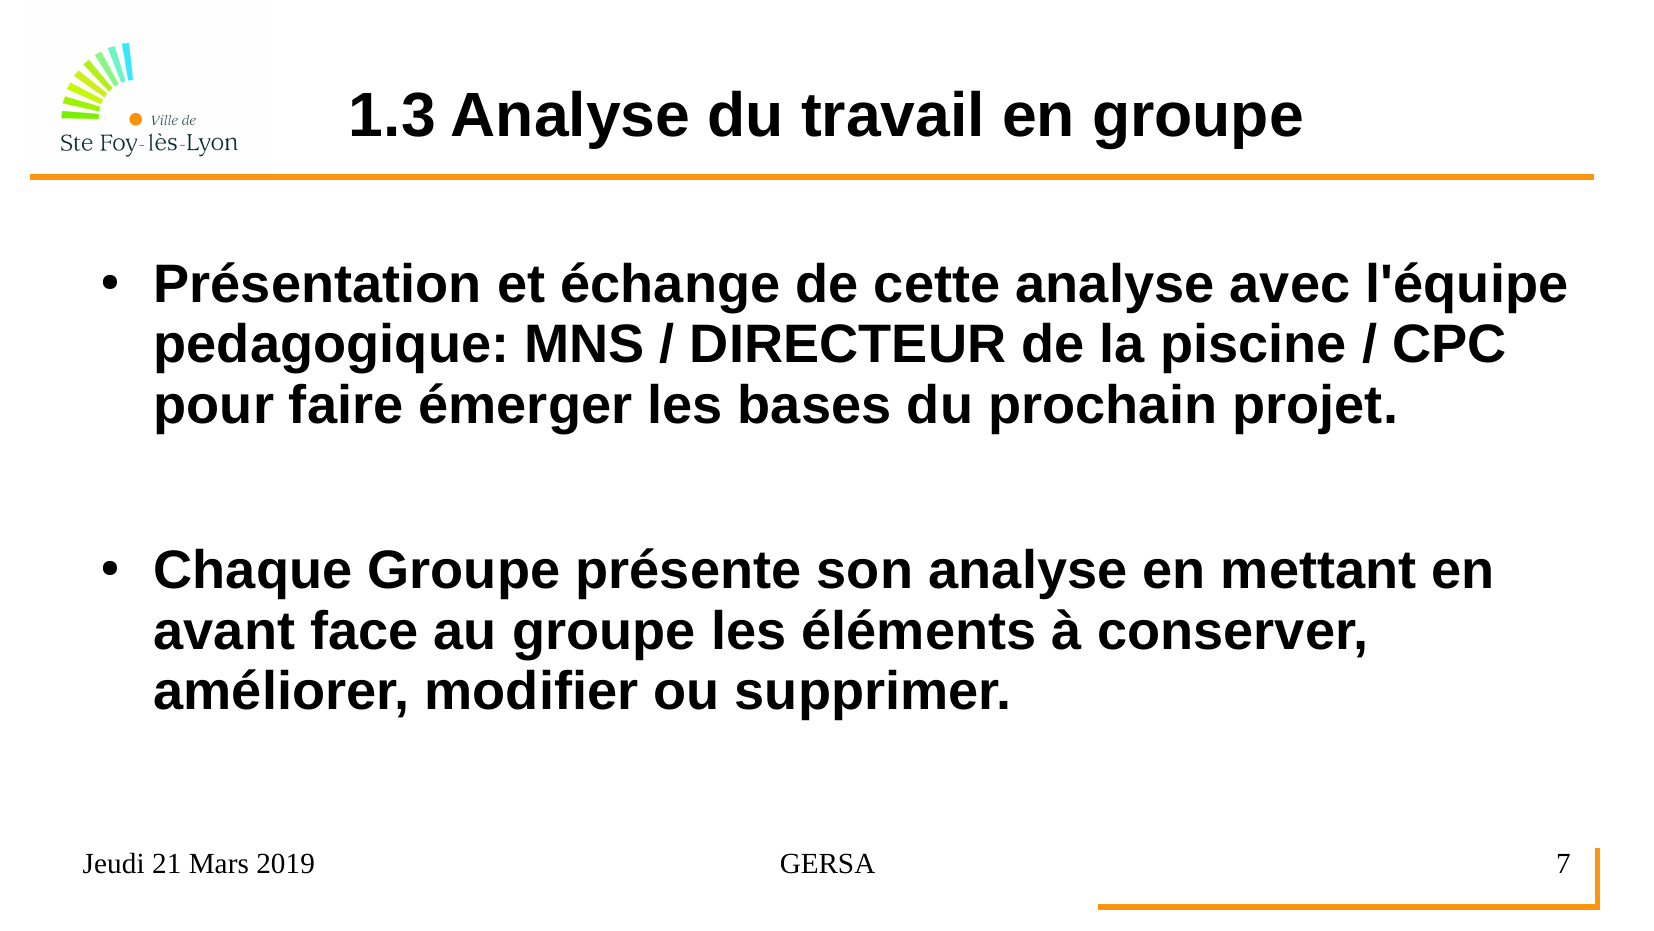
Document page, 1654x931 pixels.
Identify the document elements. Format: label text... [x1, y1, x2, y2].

title 1.3 Analyse du travail en groupe [82, 37, 1571, 193]
picture [23, 6, 272, 182]
list Présentation et échange de cette analyse avec l'équipe pedagogique: MNS / DIRECTEUR de la piscine / CPC pour faire émerger les bases du prochain projet. Chaque Groupe présente son analyse en mettant en avant face au groupe les éléments à conserver, améliorer, modifier ou supprimer. [82, 217, 1571, 758]
